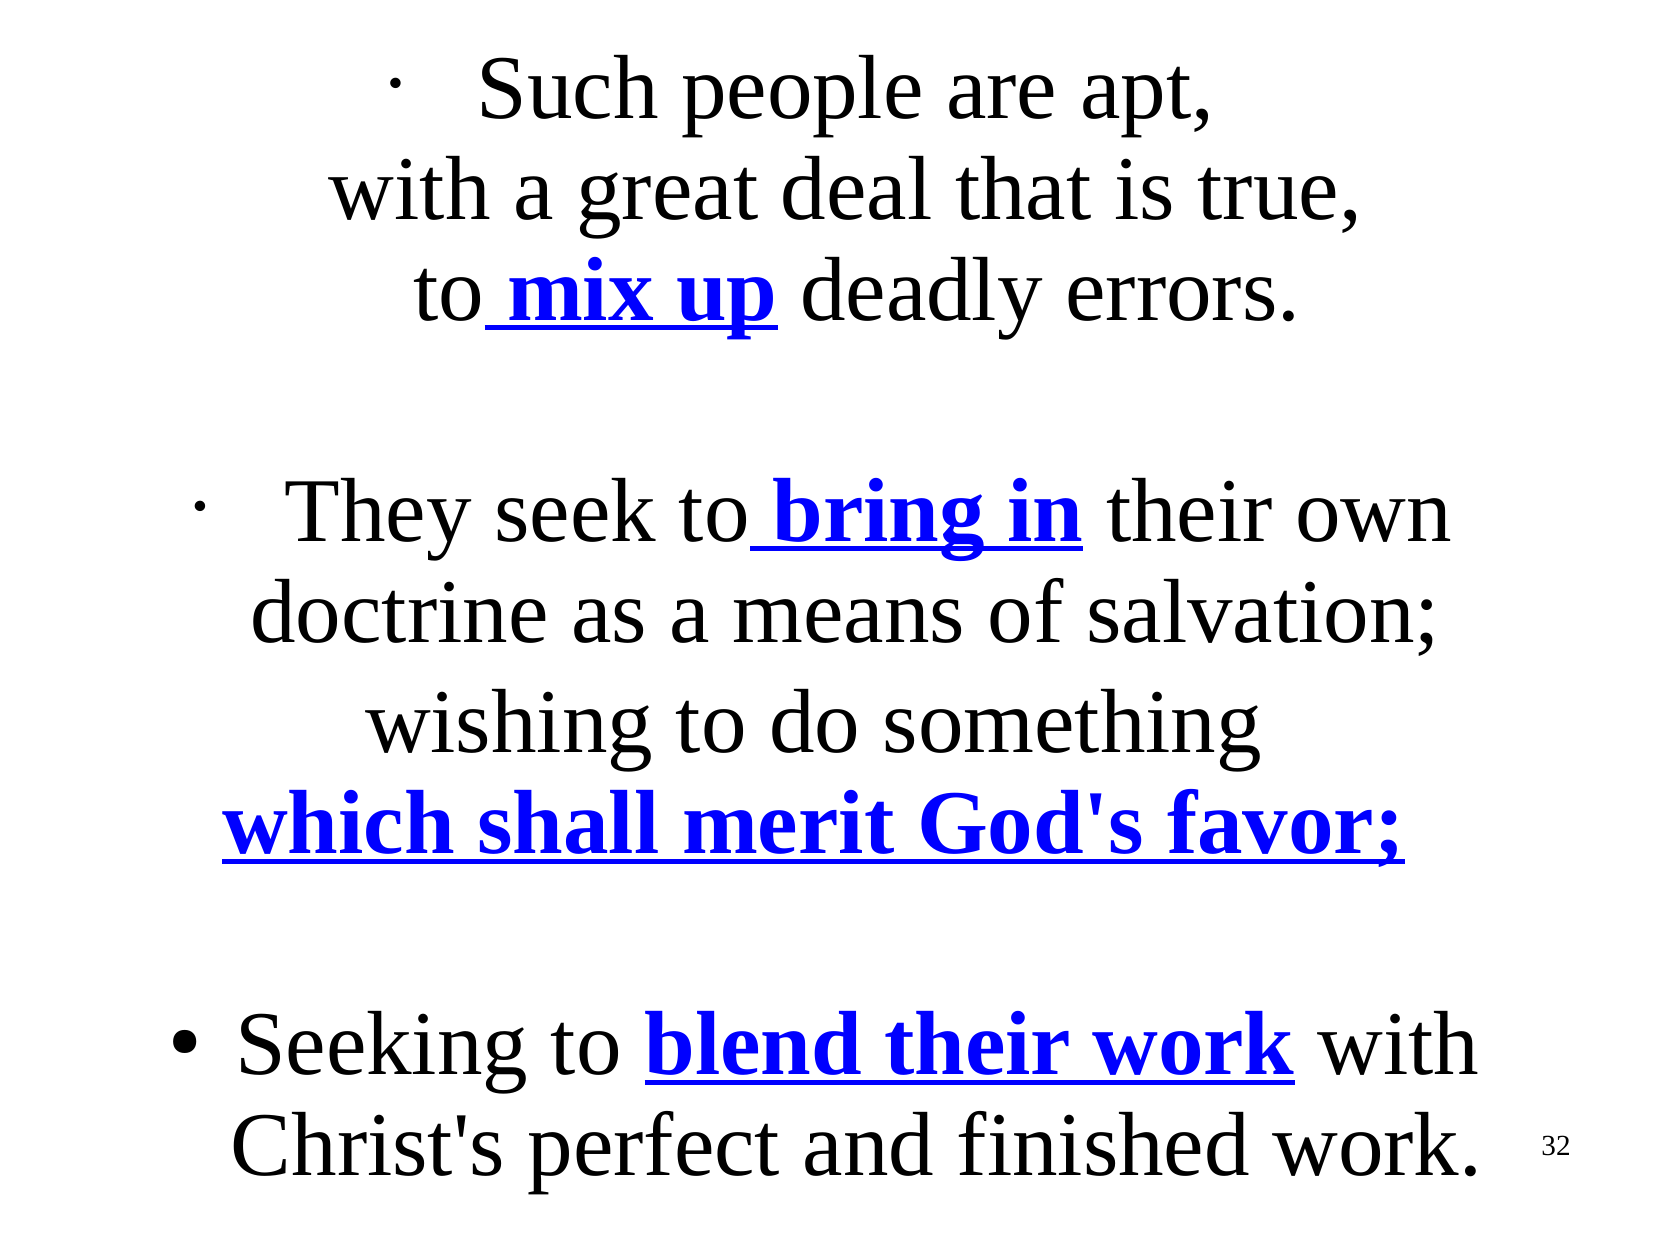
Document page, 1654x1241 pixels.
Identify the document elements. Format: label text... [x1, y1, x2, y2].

list Such people are apt, with a great deal that is true, to mix up deadly errors. They seek to bring in their own doctrine as a means of salvation; wishing to do something which shall merit God's favor; Seeking to blend their work with Christ's perfect and finished work. [37, 37, 1613, 1201]
